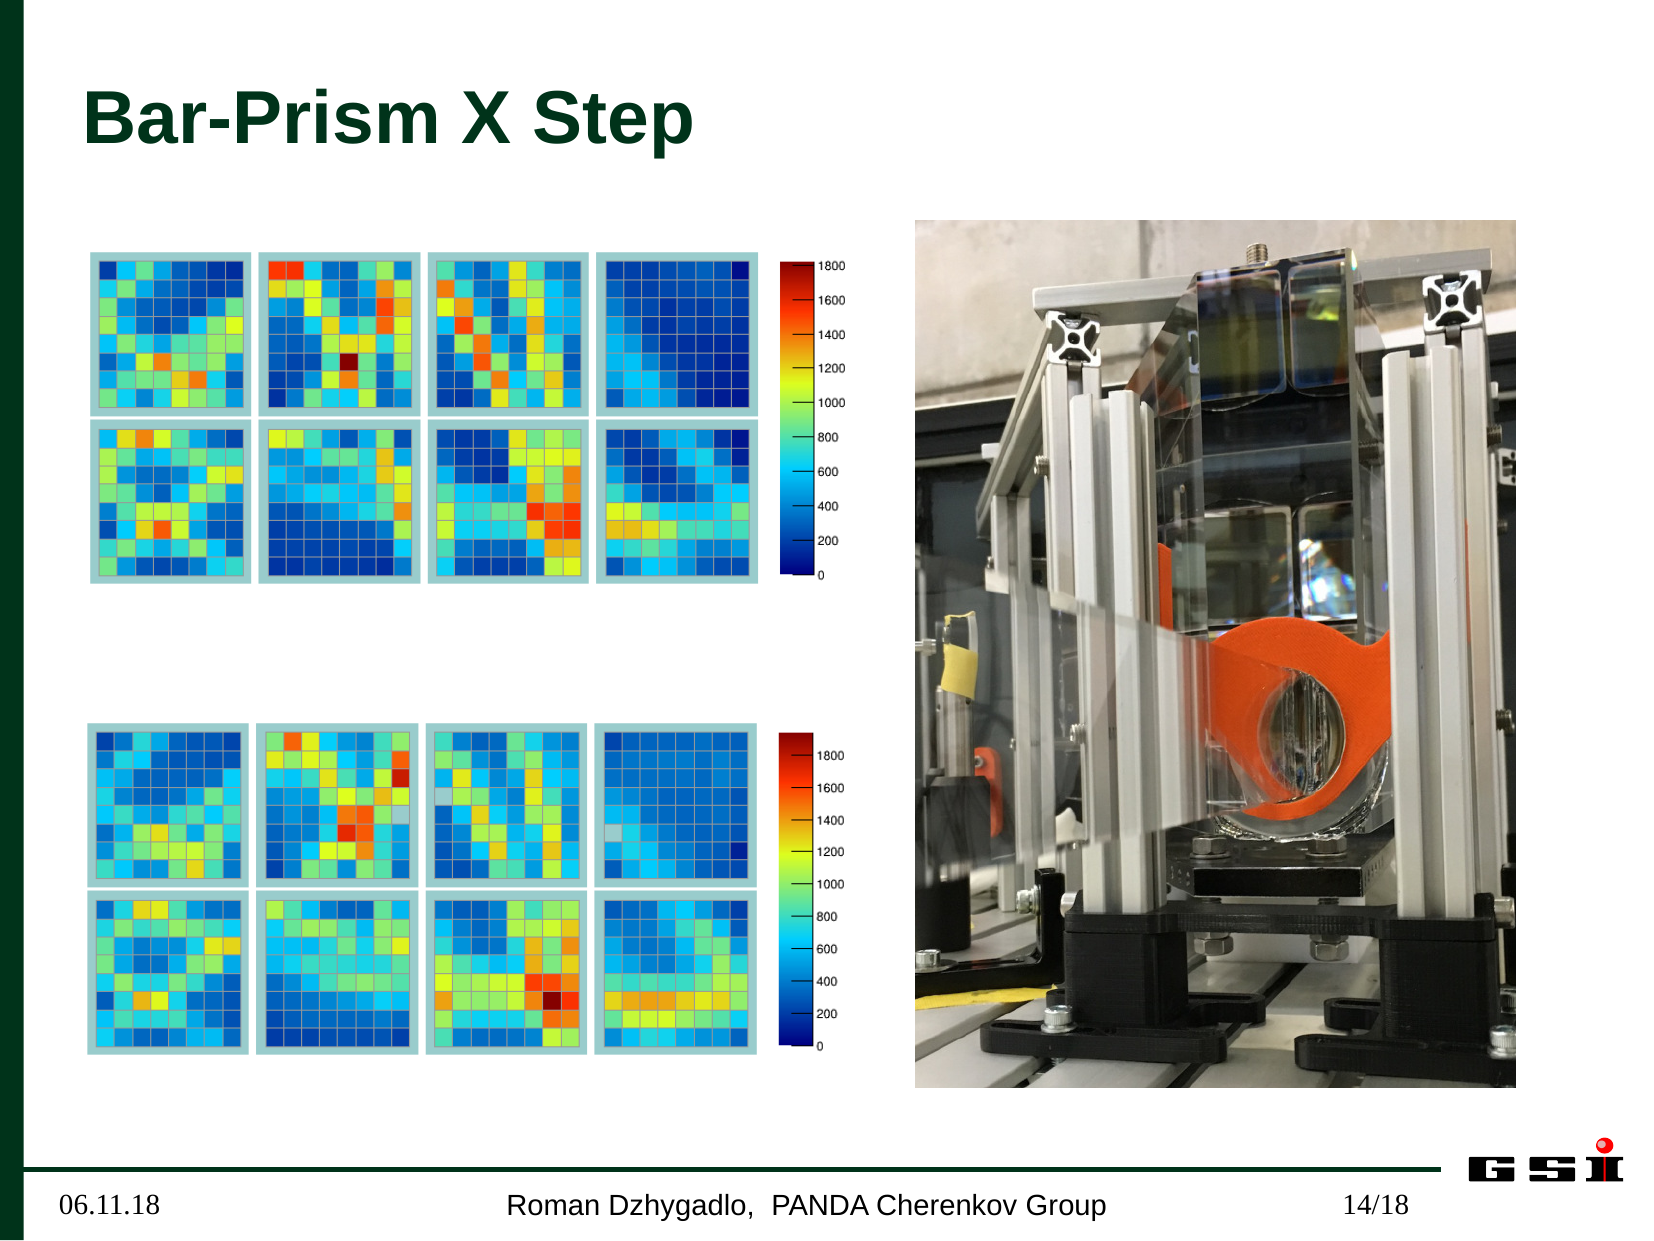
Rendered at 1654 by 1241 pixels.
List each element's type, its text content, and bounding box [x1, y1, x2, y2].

picture [35, 694, 871, 1085]
picture [38, 223, 872, 615]
picture [915, 220, 1516, 1088]
picture [1464, 1132, 1626, 1193]
title Bar-Prism X Step [82, 13, 1531, 222]
